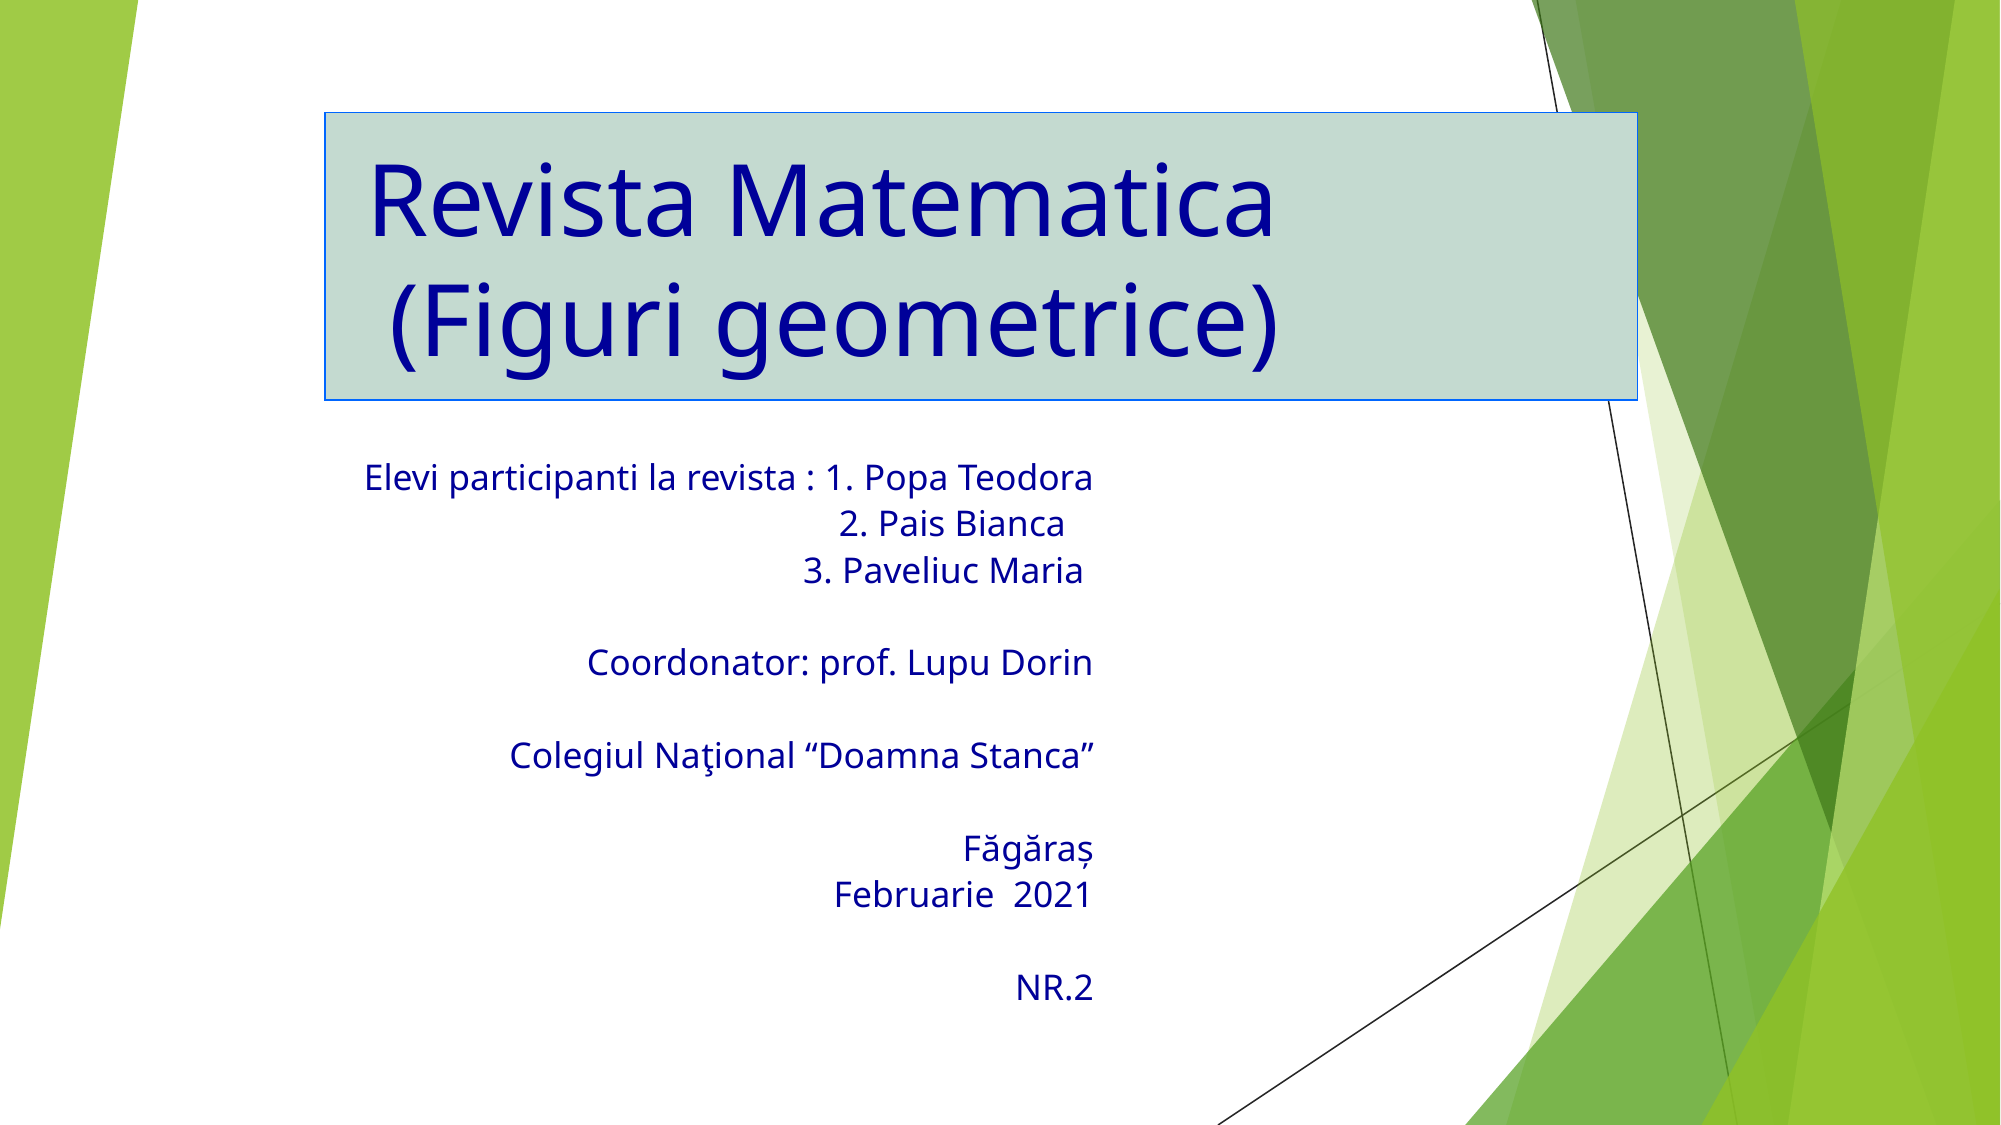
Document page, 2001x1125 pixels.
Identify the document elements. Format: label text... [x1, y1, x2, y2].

title Revista Matematica (Figuri geometrice) [324, 112, 1638, 400]
subtitle Elevi participanti la revista : 1. Popa Teodora 2. Pais Bianca 3. Paveliuc Maria Coordonator: prof. Lupu Dorin Colegiul Naţional “Doamna Stanca” Făgăraş Februarie 2021 NR.2 [297, 462, 1563, 1061]
